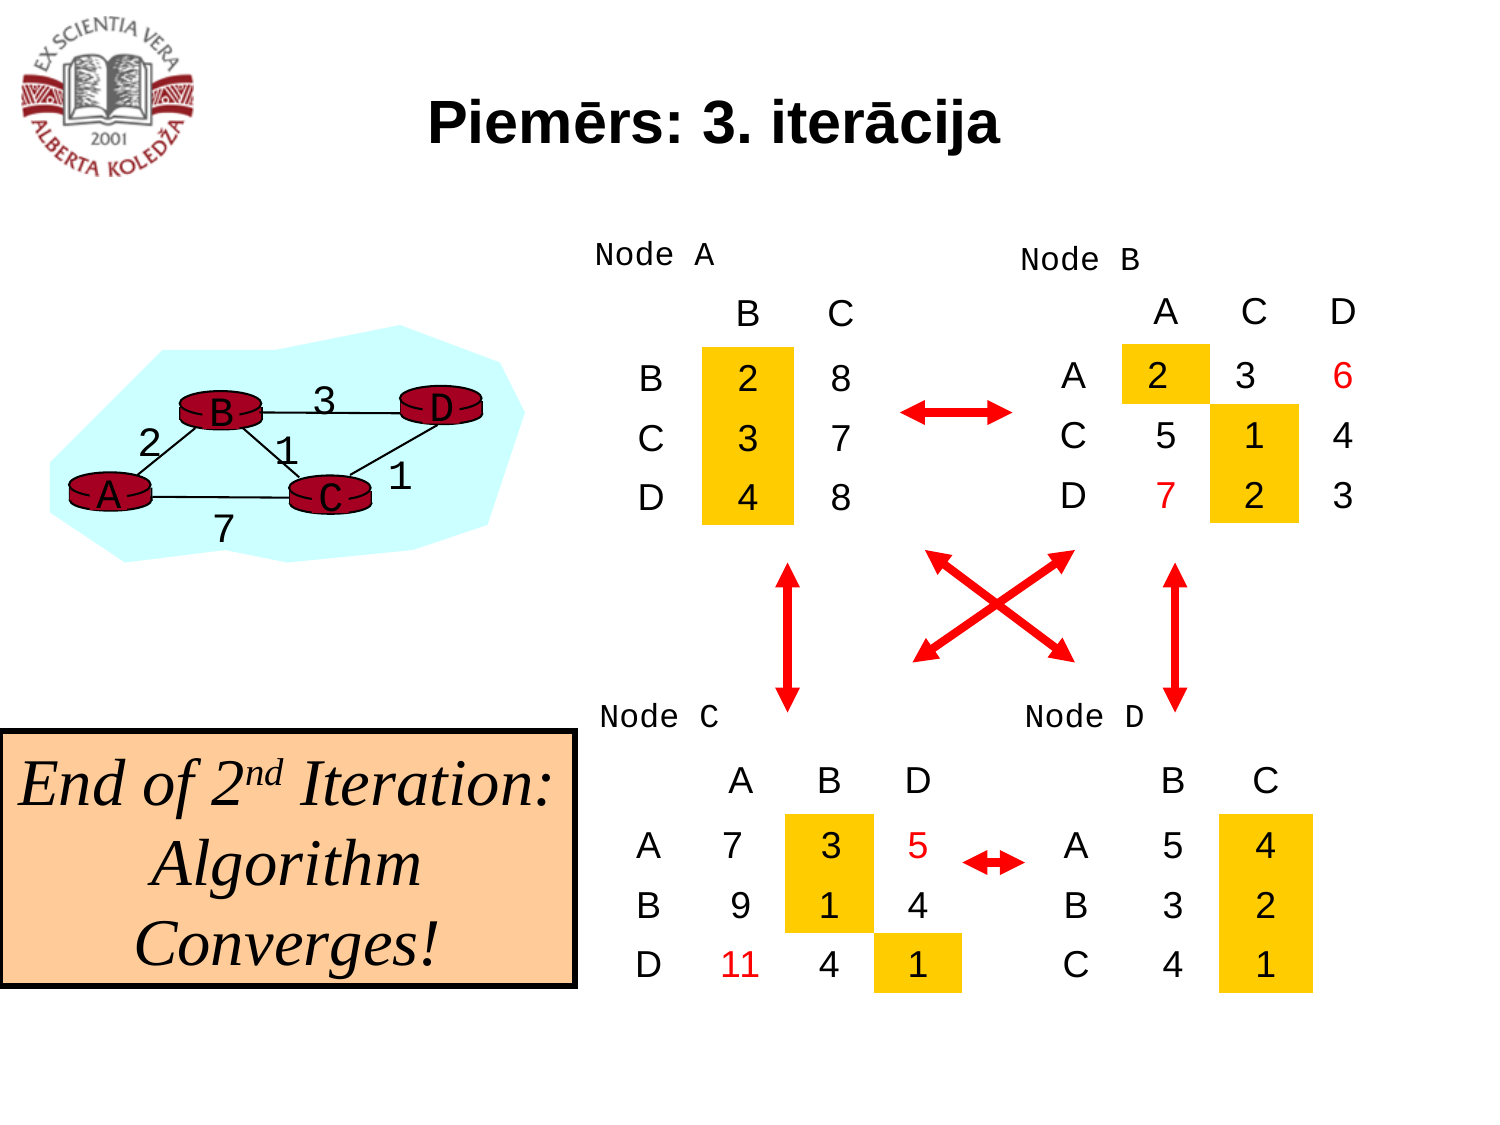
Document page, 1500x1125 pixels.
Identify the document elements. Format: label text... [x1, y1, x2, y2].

table_cell 3 [1127, 873, 1219, 933]
table_cell A [1025, 344, 1122, 404]
table_header B [702, 282, 794, 347]
table_cell B [1025, 873, 1127, 933]
table_cell 7 [1122, 463, 1210, 523]
table_cell 3 [702, 406, 794, 466]
table_cell 4 [1127, 933, 1219, 993]
text_box C [303, 461, 359, 528]
table_header [600, 749, 697, 814]
table_cell D [600, 466, 702, 525]
text_box Node D [1009, 686, 1160, 742]
text_box Node C [584, 686, 735, 742]
table_cell 4 [1219, 814, 1313, 873]
table_cell 8 [794, 466, 887, 525]
table_header D [874, 749, 962, 814]
picture [21, 16, 194, 177]
table_cell D [1025, 463, 1122, 523]
table_cell C [1025, 933, 1127, 993]
text_box 3 [297, 364, 352, 431]
table_cell 9 [697, 873, 785, 933]
text_box Node A [579, 224, 730, 280]
table_cell D [600, 933, 697, 993]
table_cell 2 [1122, 344, 1210, 404]
table_cell 3 [1299, 463, 1388, 523]
table_header D [1299, 280, 1388, 344]
table_cell 4 [874, 873, 962, 933]
table_cell 8 [794, 347, 887, 406]
table_header [600, 282, 702, 347]
text_box 1 [373, 439, 428, 506]
text_box D [414, 372, 470, 438]
table_header B [785, 749, 874, 814]
text_box Node B [1005, 229, 1156, 285]
table_cell 7 [697, 814, 785, 873]
table_cell 6 [1299, 344, 1388, 404]
text_box A [81, 458, 137, 525]
table_header C [1219, 749, 1313, 814]
table_cell 1 [1219, 933, 1313, 993]
table_cell 2 [702, 347, 794, 406]
text_box 2 [122, 406, 178, 473]
table_cell 11 [697, 933, 785, 993]
text_box End of 2nd Iteration: Algorithm Converges! [0, 730, 576, 987]
table_cell A [600, 814, 697, 873]
table_cell C [1025, 404, 1122, 463]
text_box [49, 324, 526, 563]
table_header [1025, 749, 1127, 814]
table_cell 2 [1210, 463, 1299, 523]
text_box 7 [196, 493, 252, 559]
table_cell 1 [785, 873, 874, 933]
table_header A [697, 749, 785, 814]
table_cell A [1025, 814, 1127, 873]
table_cell 5 [874, 814, 962, 873]
table_cell C [600, 406, 702, 466]
table_cell 7 [794, 406, 887, 466]
table_cell 2 [1219, 873, 1313, 933]
text_box B [194, 377, 250, 444]
table_header C [1210, 280, 1299, 344]
table_cell 3 [1210, 344, 1299, 404]
table_header [1025, 285, 1122, 344]
table_cell 1 [1210, 404, 1299, 463]
table_cell B [600, 873, 697, 933]
table_cell 4 [702, 466, 794, 525]
table_cell B [600, 347, 702, 406]
text_box 1 [259, 414, 315, 481]
title Piemērs: 3. iterācija [50, 62, 1374, 175]
table_cell 4 [785, 933, 874, 993]
table_header C [794, 282, 887, 347]
table_cell 5 [1122, 404, 1210, 463]
table_cell 1 [874, 933, 962, 993]
table_cell 4 [1299, 404, 1388, 463]
table_cell 5 [1127, 814, 1219, 873]
table_header B [1127, 749, 1219, 814]
table_cell 3 [785, 814, 874, 873]
table_header A [1122, 280, 1210, 344]
